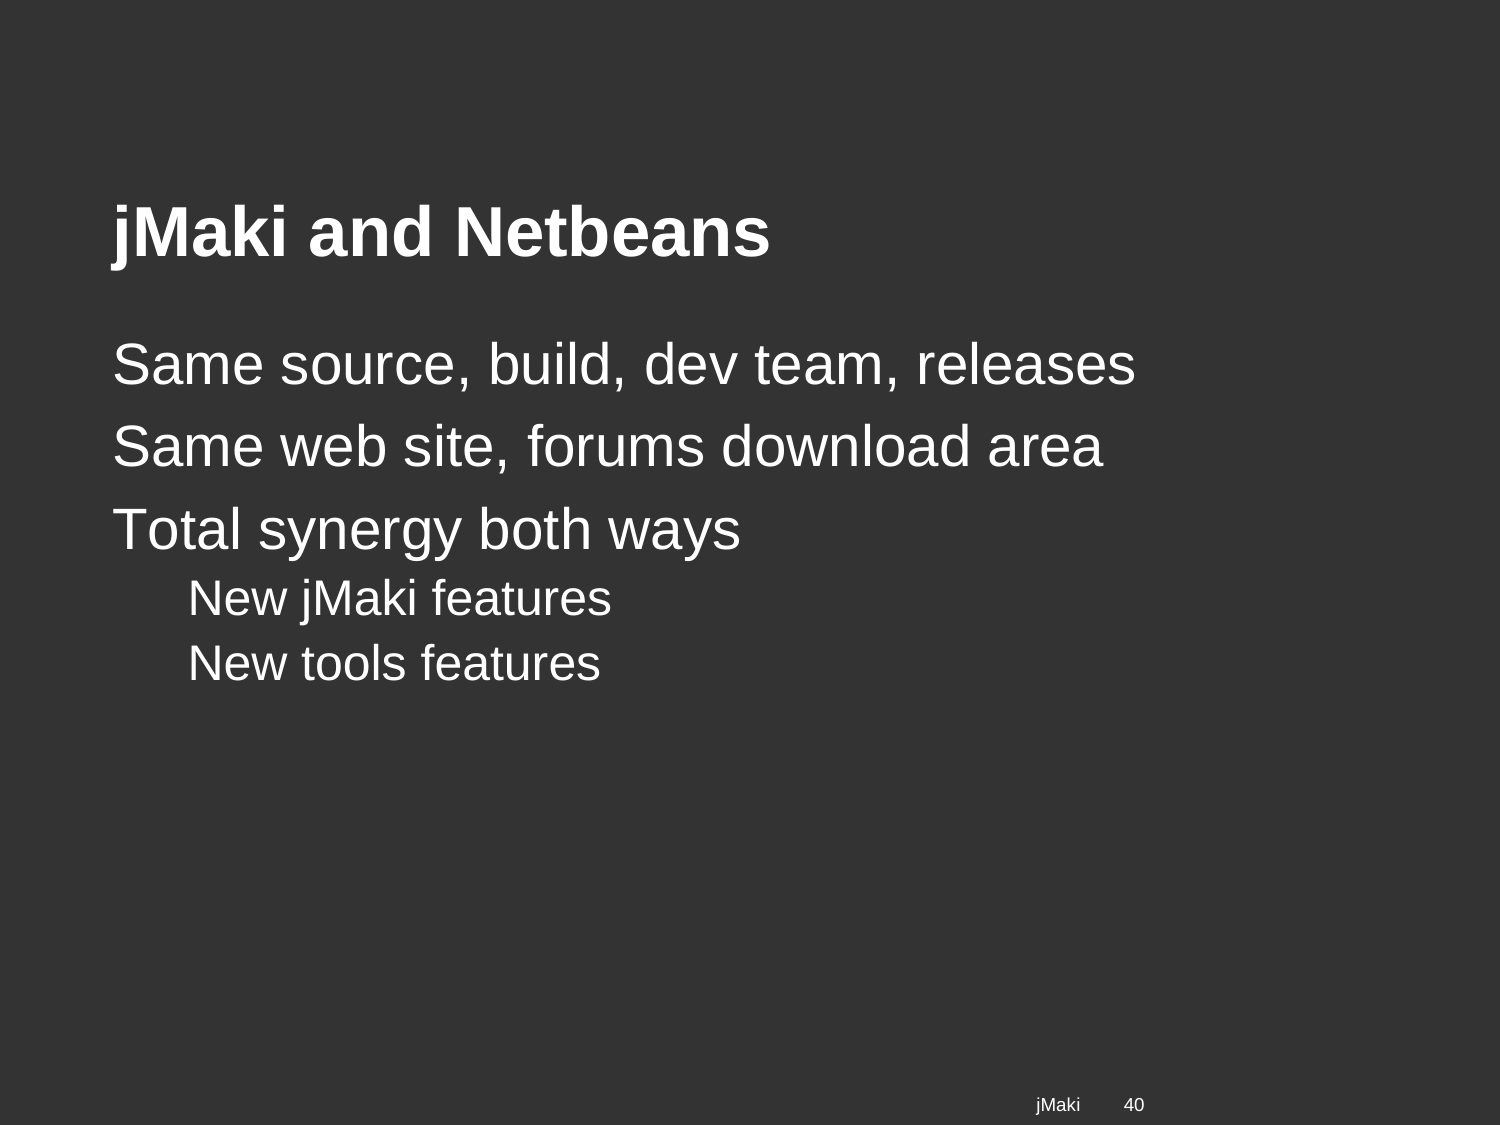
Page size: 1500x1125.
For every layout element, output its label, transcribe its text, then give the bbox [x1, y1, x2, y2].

title jMaki and Netbeans [112, 119, 1417, 271]
list Same source, build, dev team, releases Same web site, forums download area Total synergy both ways New jMaki features New tools features [112, 337, 1463, 1030]
